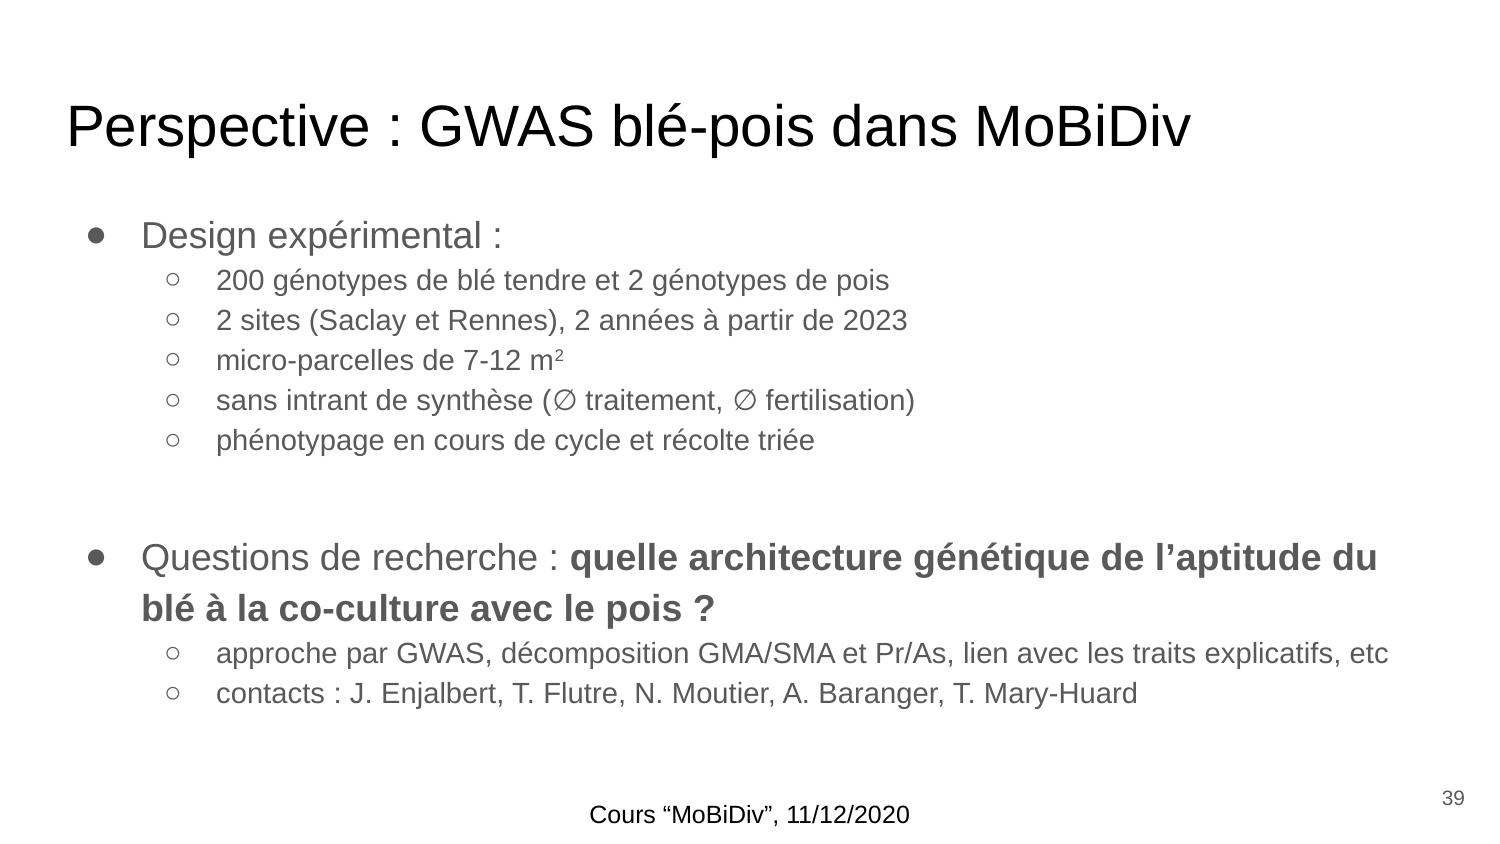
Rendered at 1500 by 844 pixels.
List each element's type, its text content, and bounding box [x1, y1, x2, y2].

list Design expérimental : 200 génotypes de blé tendre et 2 génotypes de pois 2 sites (Saclay et Rennes), 2 années à partir de 2023 micro-parcelles de 7-12 m2 sans intrant de synthèse (∅ traitement, ∅ fertilisation) phénotypage en cours de cycle et récolte triée Questions de recherche : quelle architecture génétique de l’aptitude du blé à la co-culture avec le pois ? approche par GWAS, décomposition GMA/SMA et Pr/As, lien avec les traits explicatifs, etc contacts : J. Enjalbert, T. Flutre, N. Moutier, A. Baranger, T. Mary-Huard [51, 189, 1449, 750]
title Perspective : GWAS blé-pois dans MoBiDiv [51, 72, 1449, 167]
slide_number <number> [1389, 764, 1480, 830]
